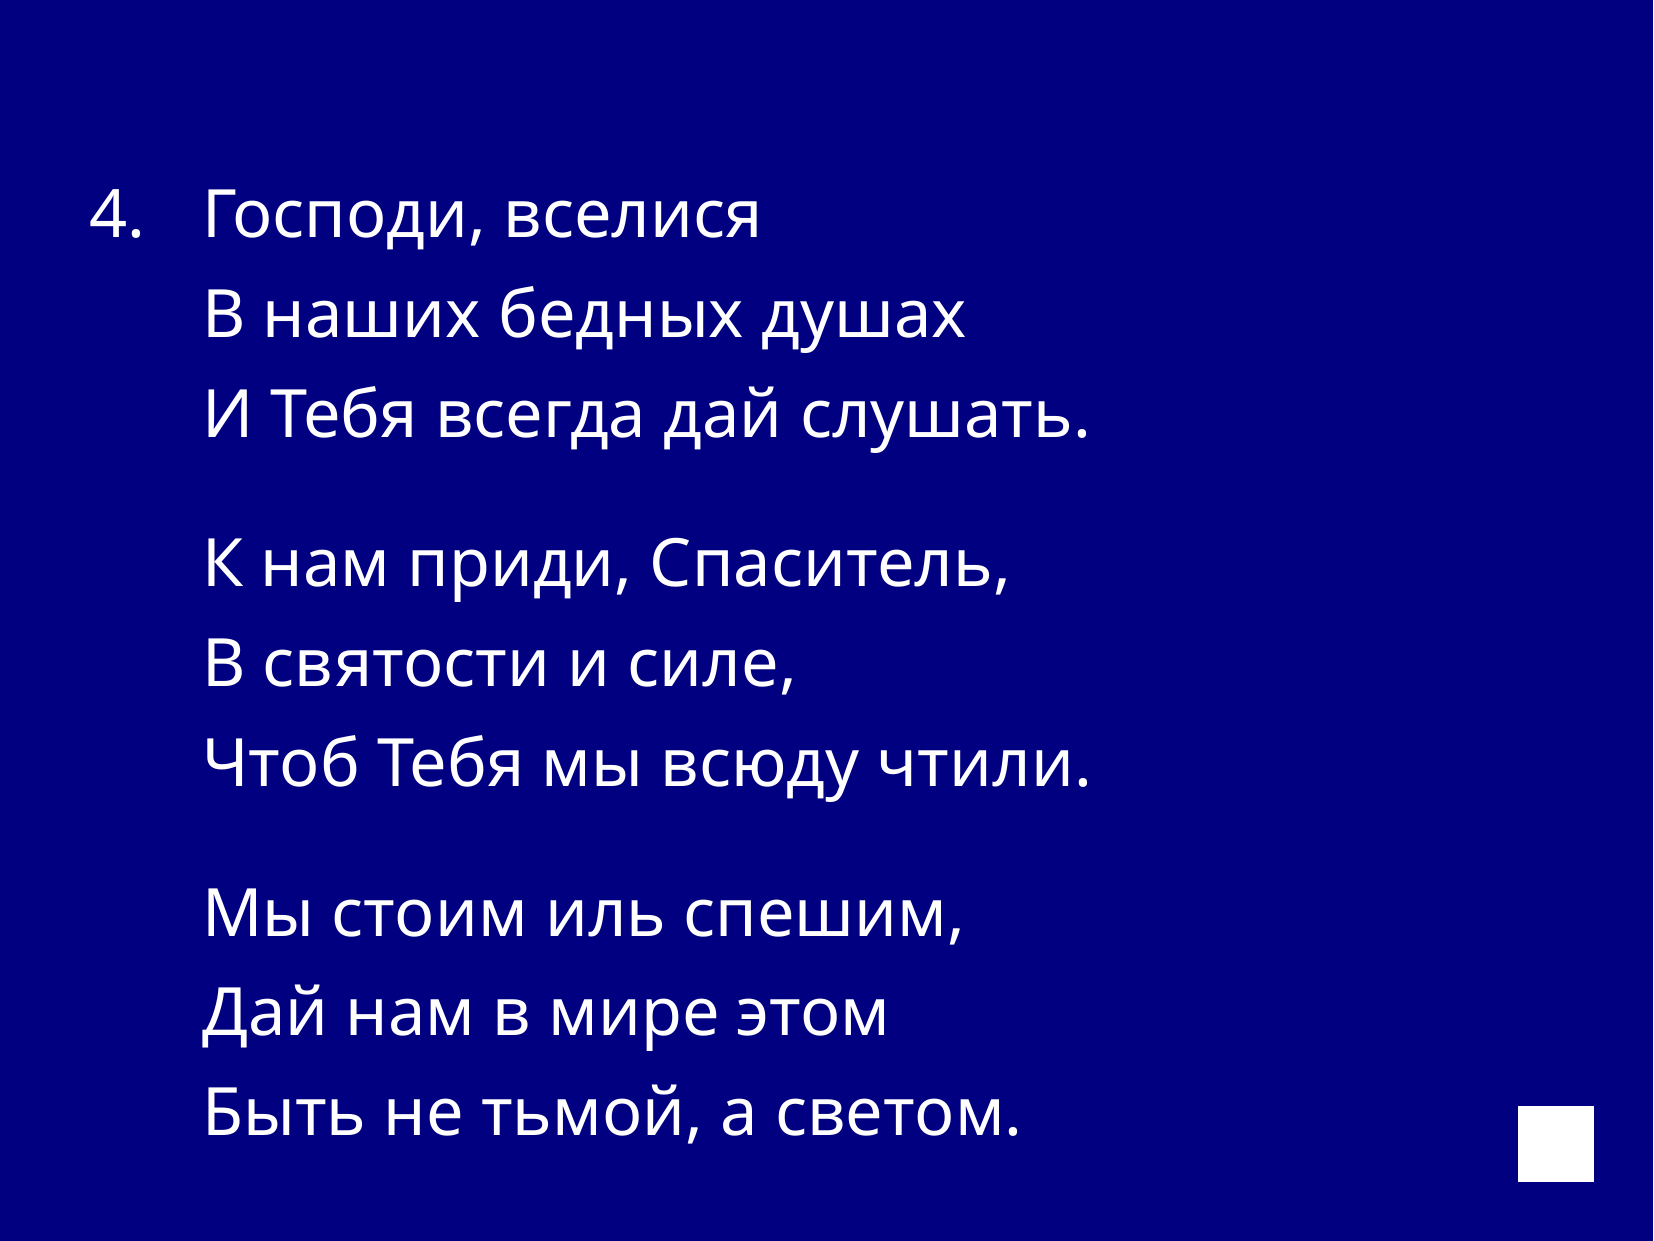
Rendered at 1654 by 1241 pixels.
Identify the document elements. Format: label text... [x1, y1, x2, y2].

text_box 4. Господи, вселися В наших бедных душах И Тебя всегда дай слушать. К нам приди, Спаситель, В святости и силе, Чтоб Тебя мы всюду чтили. Мы стоим иль спешим, Дай нам в мире этом Быть не тьмой, а светом. [75, 150, 1576, 1163]
text_box [1518, 1106, 1594, 1182]
